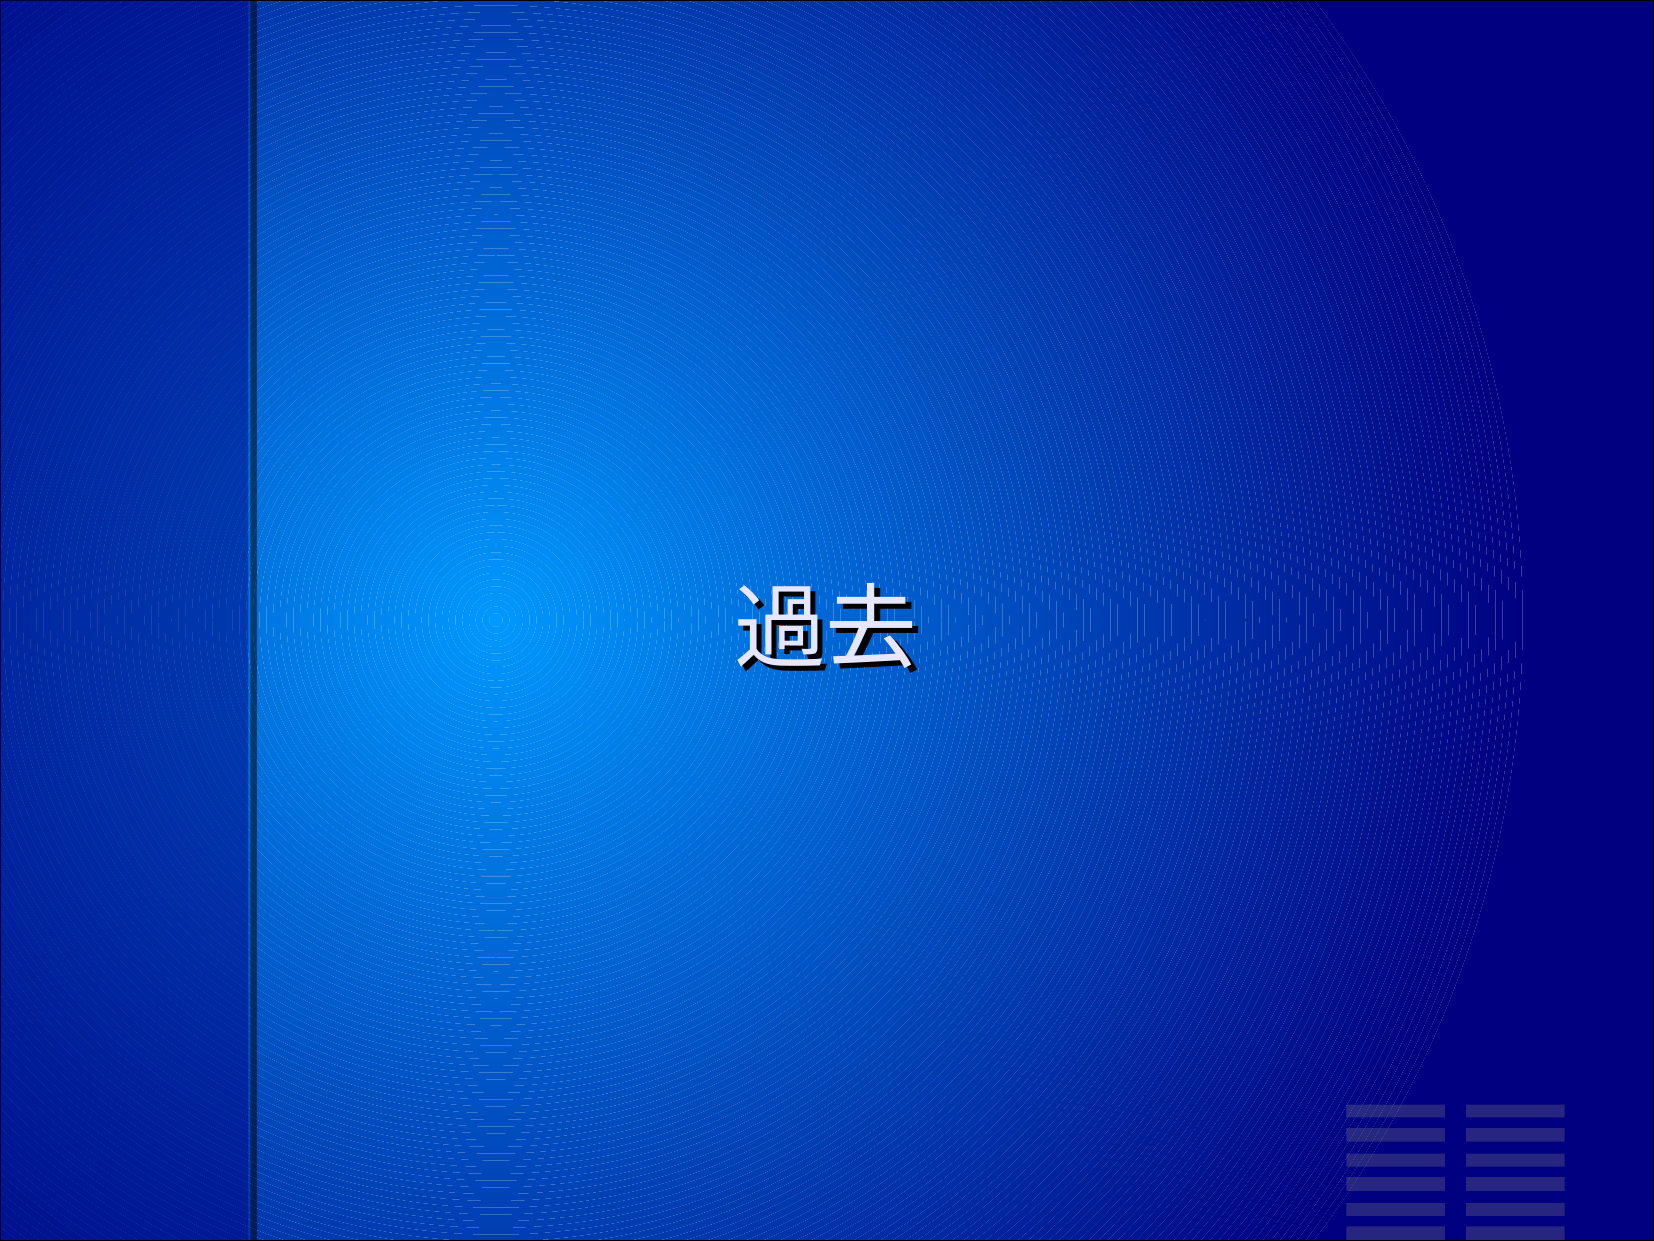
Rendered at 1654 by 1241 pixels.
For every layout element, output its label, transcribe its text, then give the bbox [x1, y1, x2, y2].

title 過去 [119, 516, 1533, 724]
